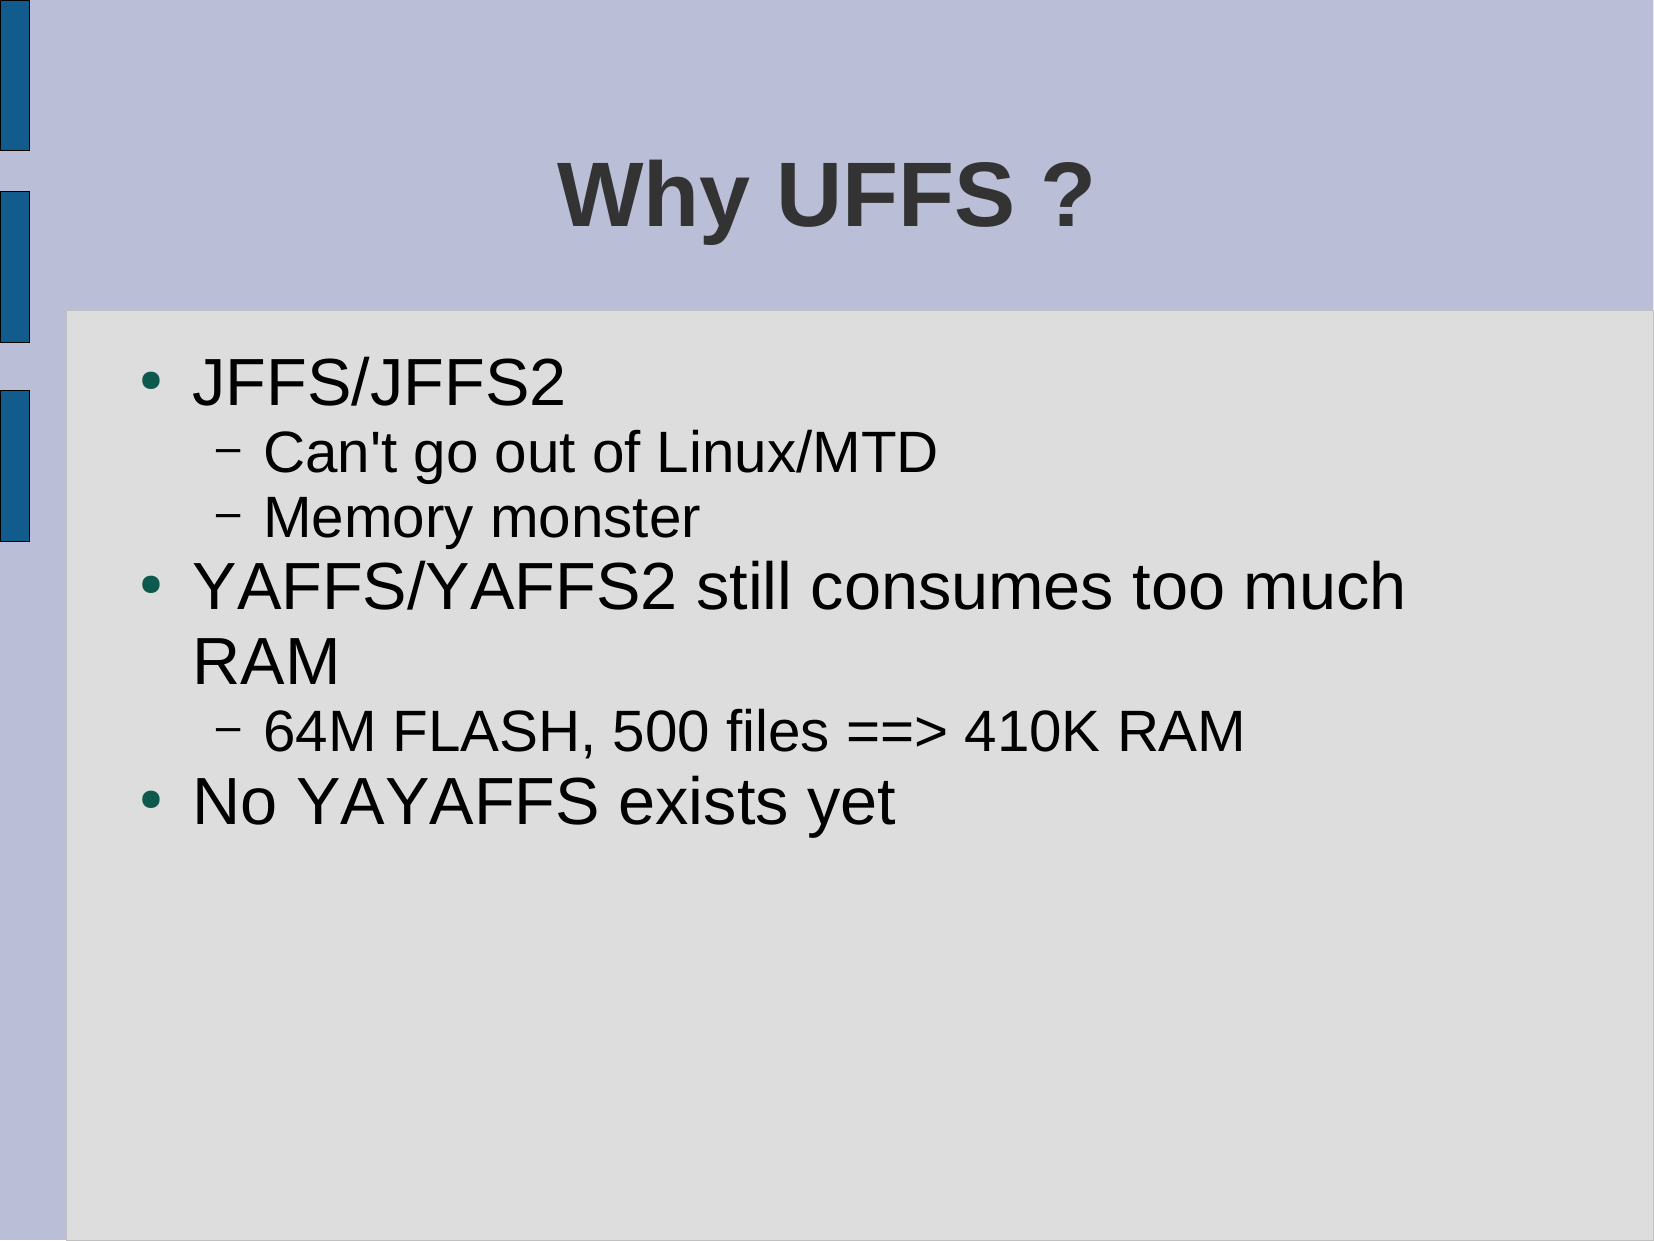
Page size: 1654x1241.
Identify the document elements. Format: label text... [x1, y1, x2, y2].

list JFFS/JFFS2 Can't go out of Linux/MTD Memory monster YAFFS/YAFFS2 still consumes too much RAM 64M FLASH, 500 files ==> 410K RAM No YAYAFFS exists yet [121, 344, 1534, 1127]
title Why UFFS ? [121, 91, 1534, 299]
